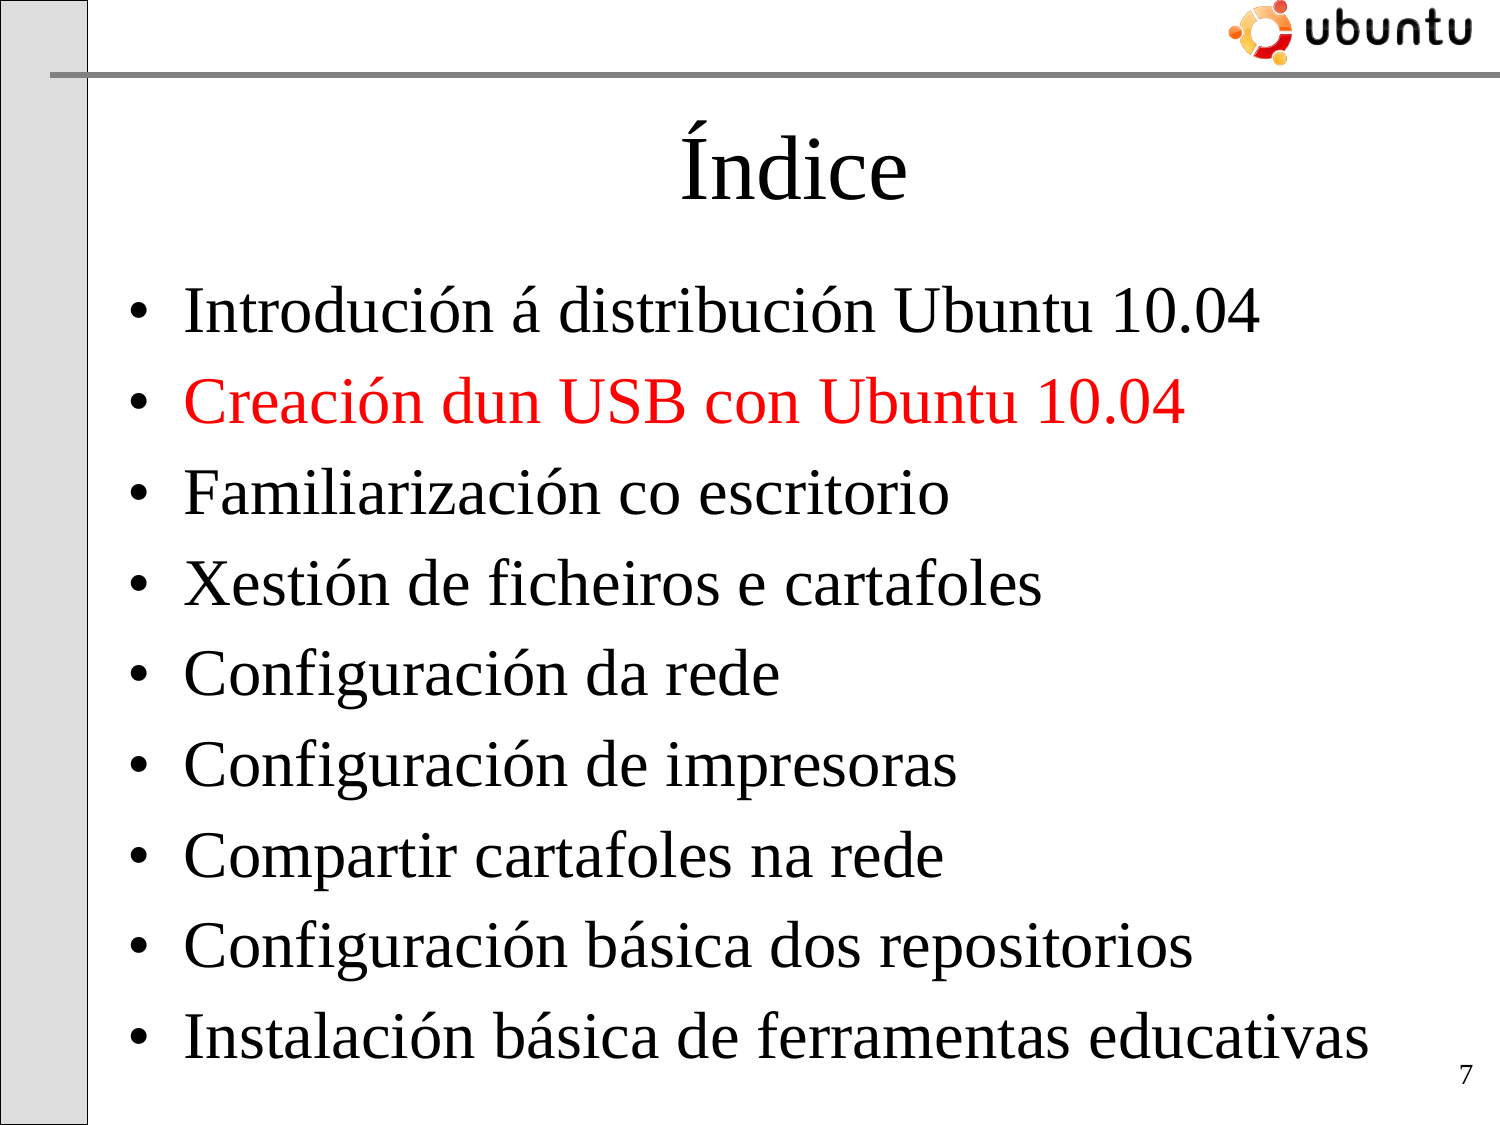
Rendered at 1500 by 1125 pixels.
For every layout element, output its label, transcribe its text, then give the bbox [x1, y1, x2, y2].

list Introdución á distribución Ubuntu 10.04 Creación dun USB con Ubuntu 10.04 Familiarización co escritorio Xestión de ficheiros e cartafoles Configuración da rede Configuración de impresoras Compartir cartafoles na rede Configuración básica dos repositorios Instalación básica de ferramentas educativas [112, 265, 1477, 1081]
title Índice [112, 99, 1477, 237]
picture [1221, 0, 1483, 71]
